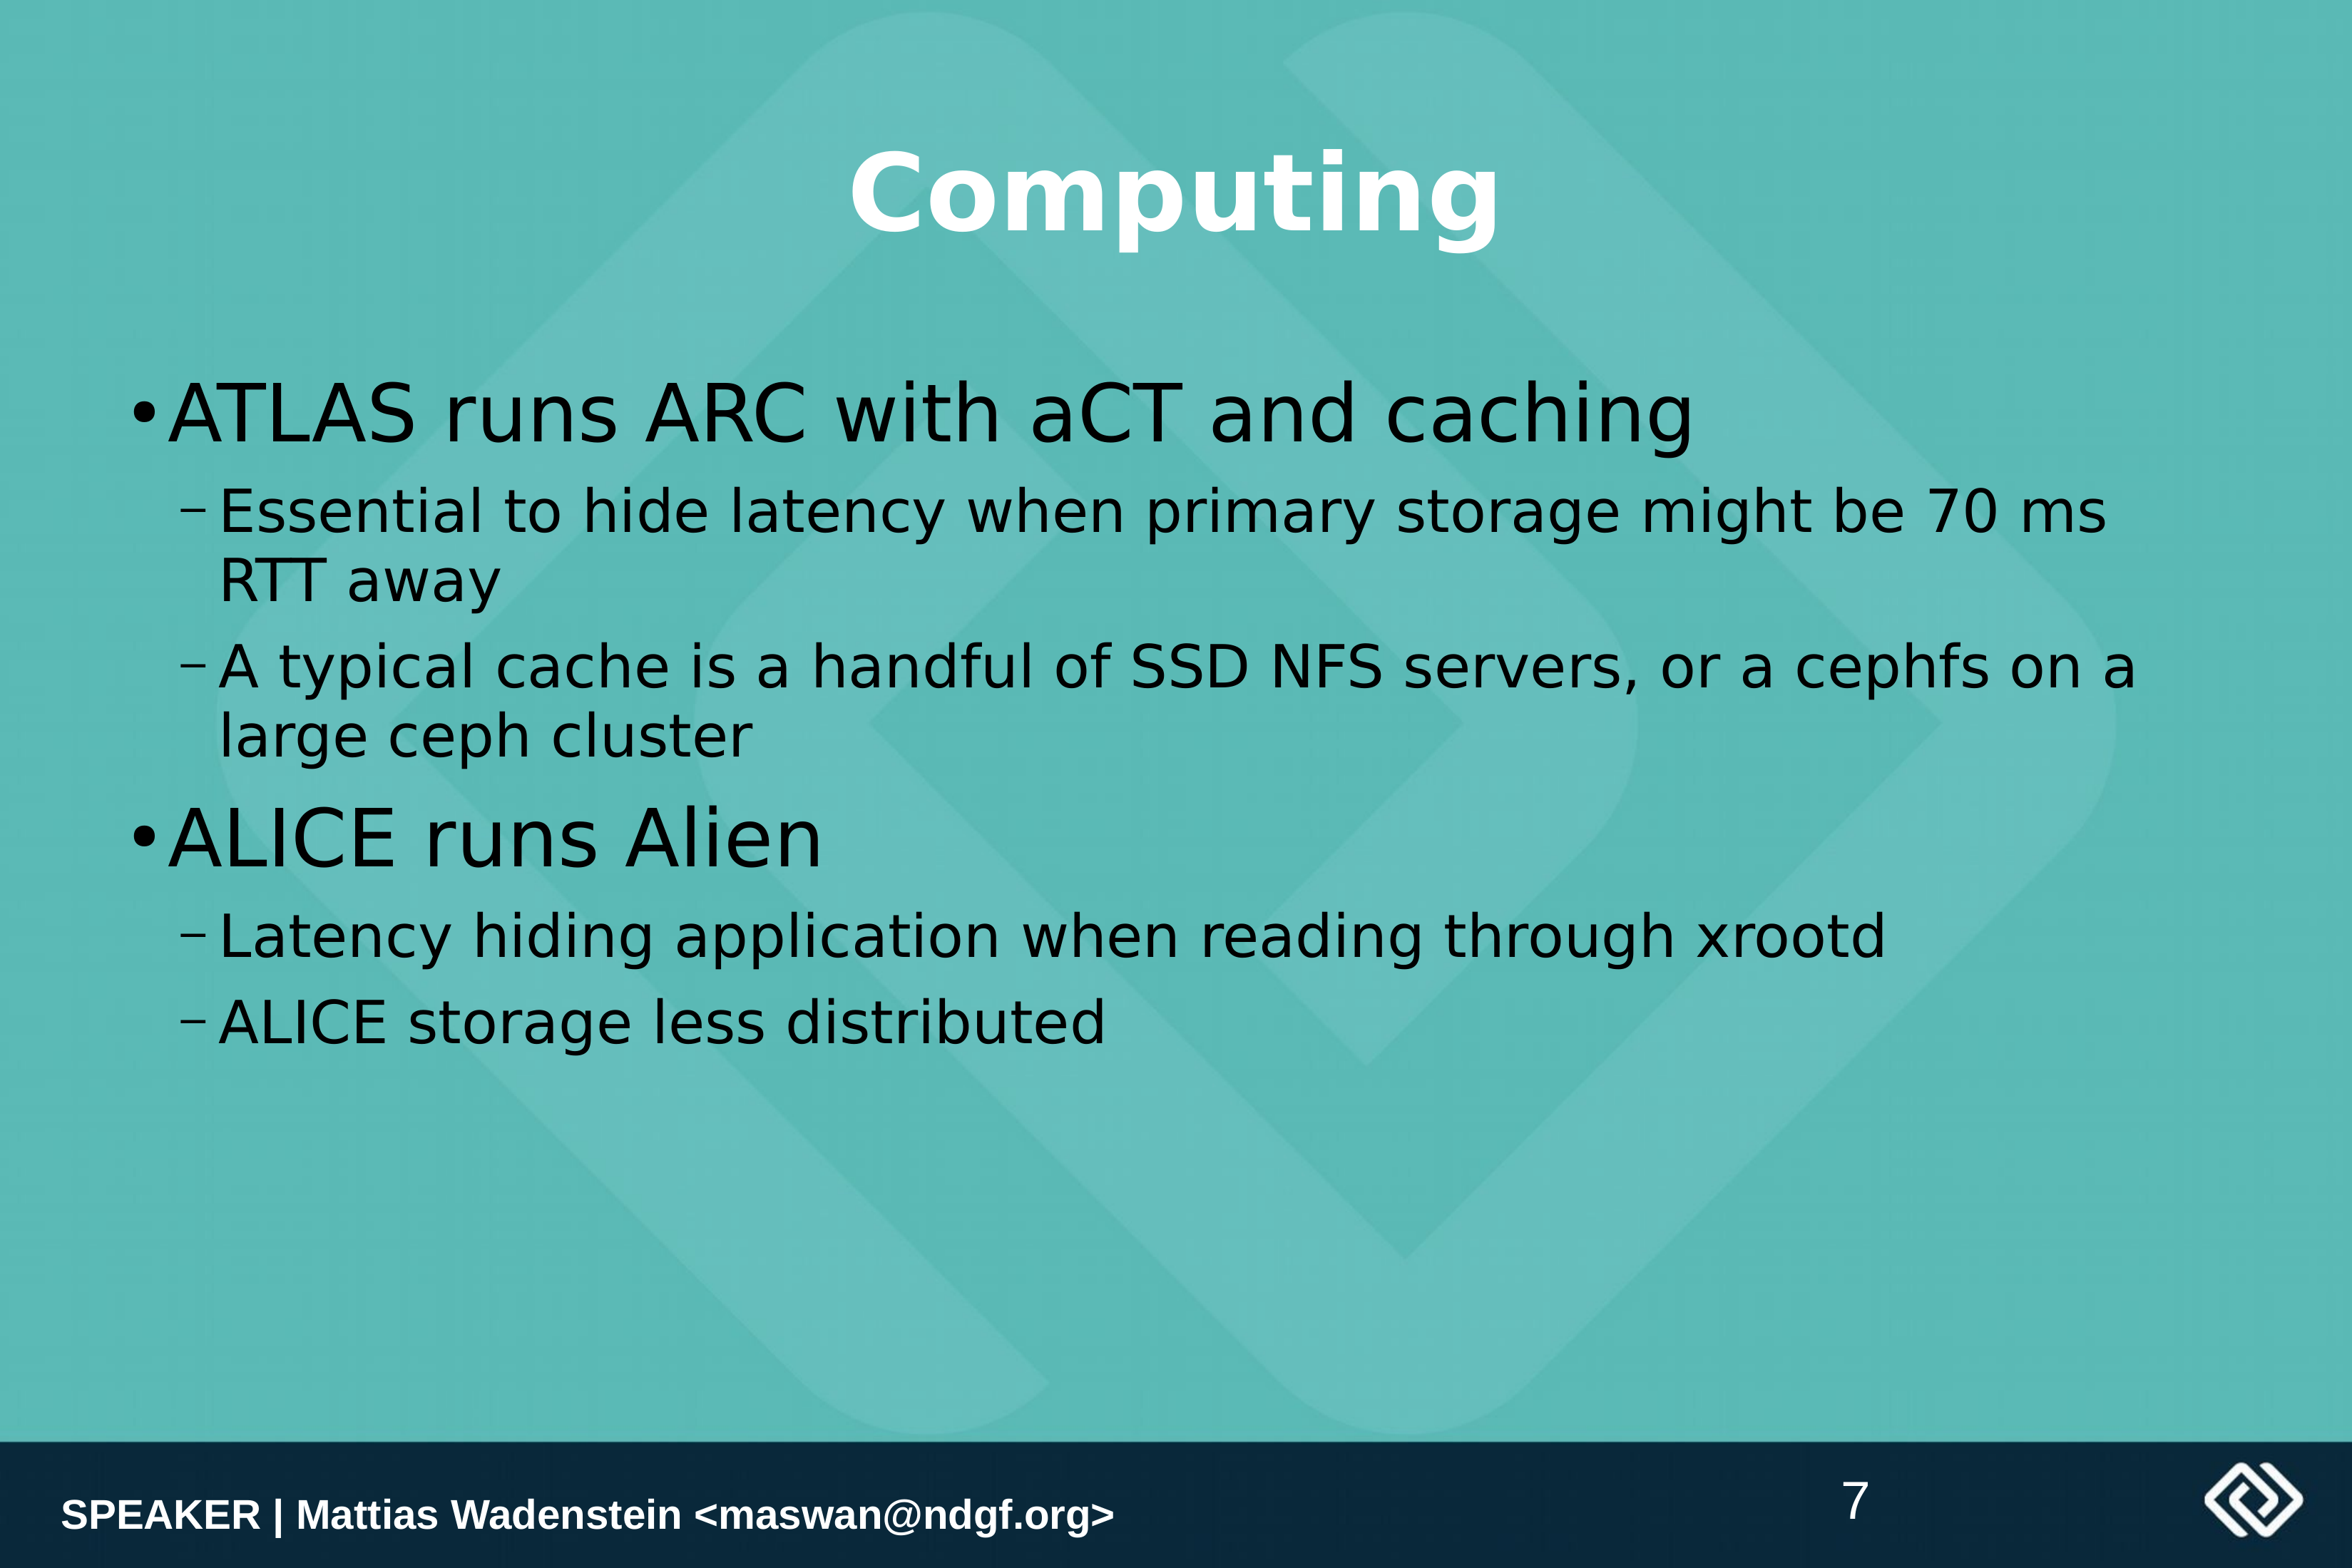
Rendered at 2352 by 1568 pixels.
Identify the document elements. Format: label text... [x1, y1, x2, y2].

list ATLAS runs ARC with aCT and caching Essential to hide latency when primary storage might be 70 ms RTT away A typical cache is a handful of SSD NFS servers, or a cephfs on a large ceph cluster ALICE runs Alien Latency hiding application when reading through xrootd ALICE storage less distributed [117, 367, 2234, 1276]
picture [0, 0, 2352, 1442]
picture [0, 1445, 2352, 1568]
title Computing [117, 62, 2234, 324]
